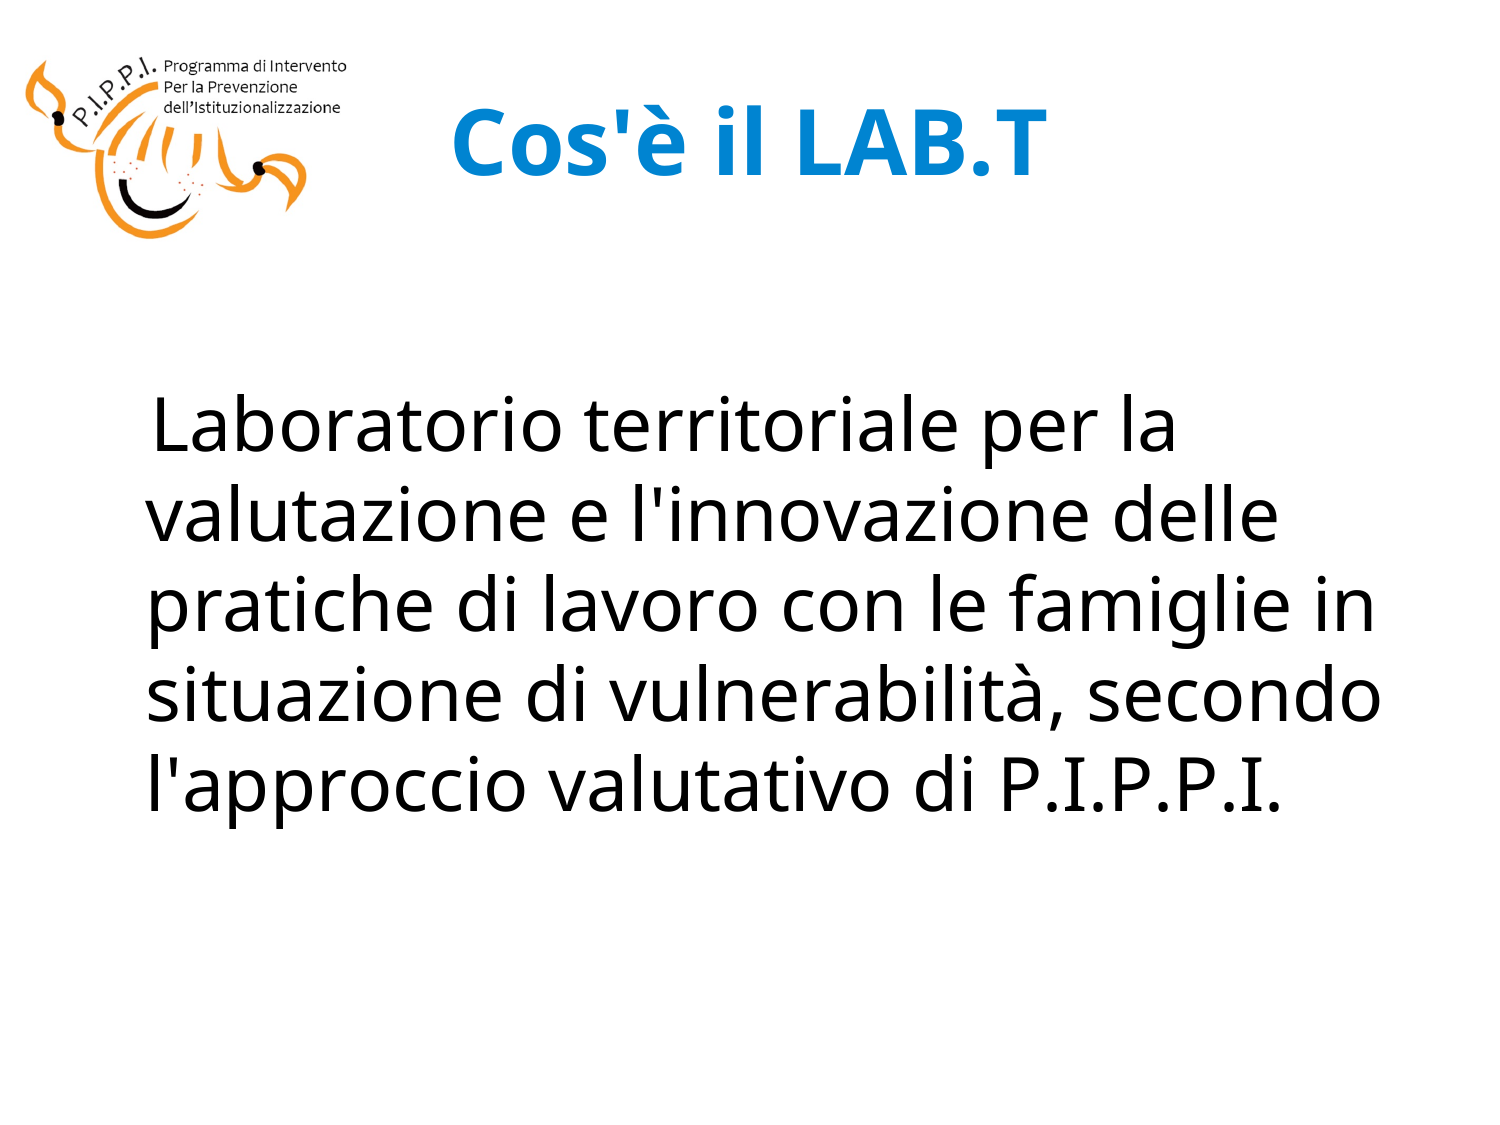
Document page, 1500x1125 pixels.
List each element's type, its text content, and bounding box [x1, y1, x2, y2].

list Laboratorio territoriale per la valutazione e l'innovazione delle pratiche di lavoro con le famiglie in situazione di vulnerabilità, secondo l'approccio valutativo di P.I.P.P.I. [74, 262, 1424, 1004]
picture [17, 30, 355, 273]
title Cos'è il LAB.T [74, 13, 1424, 262]
